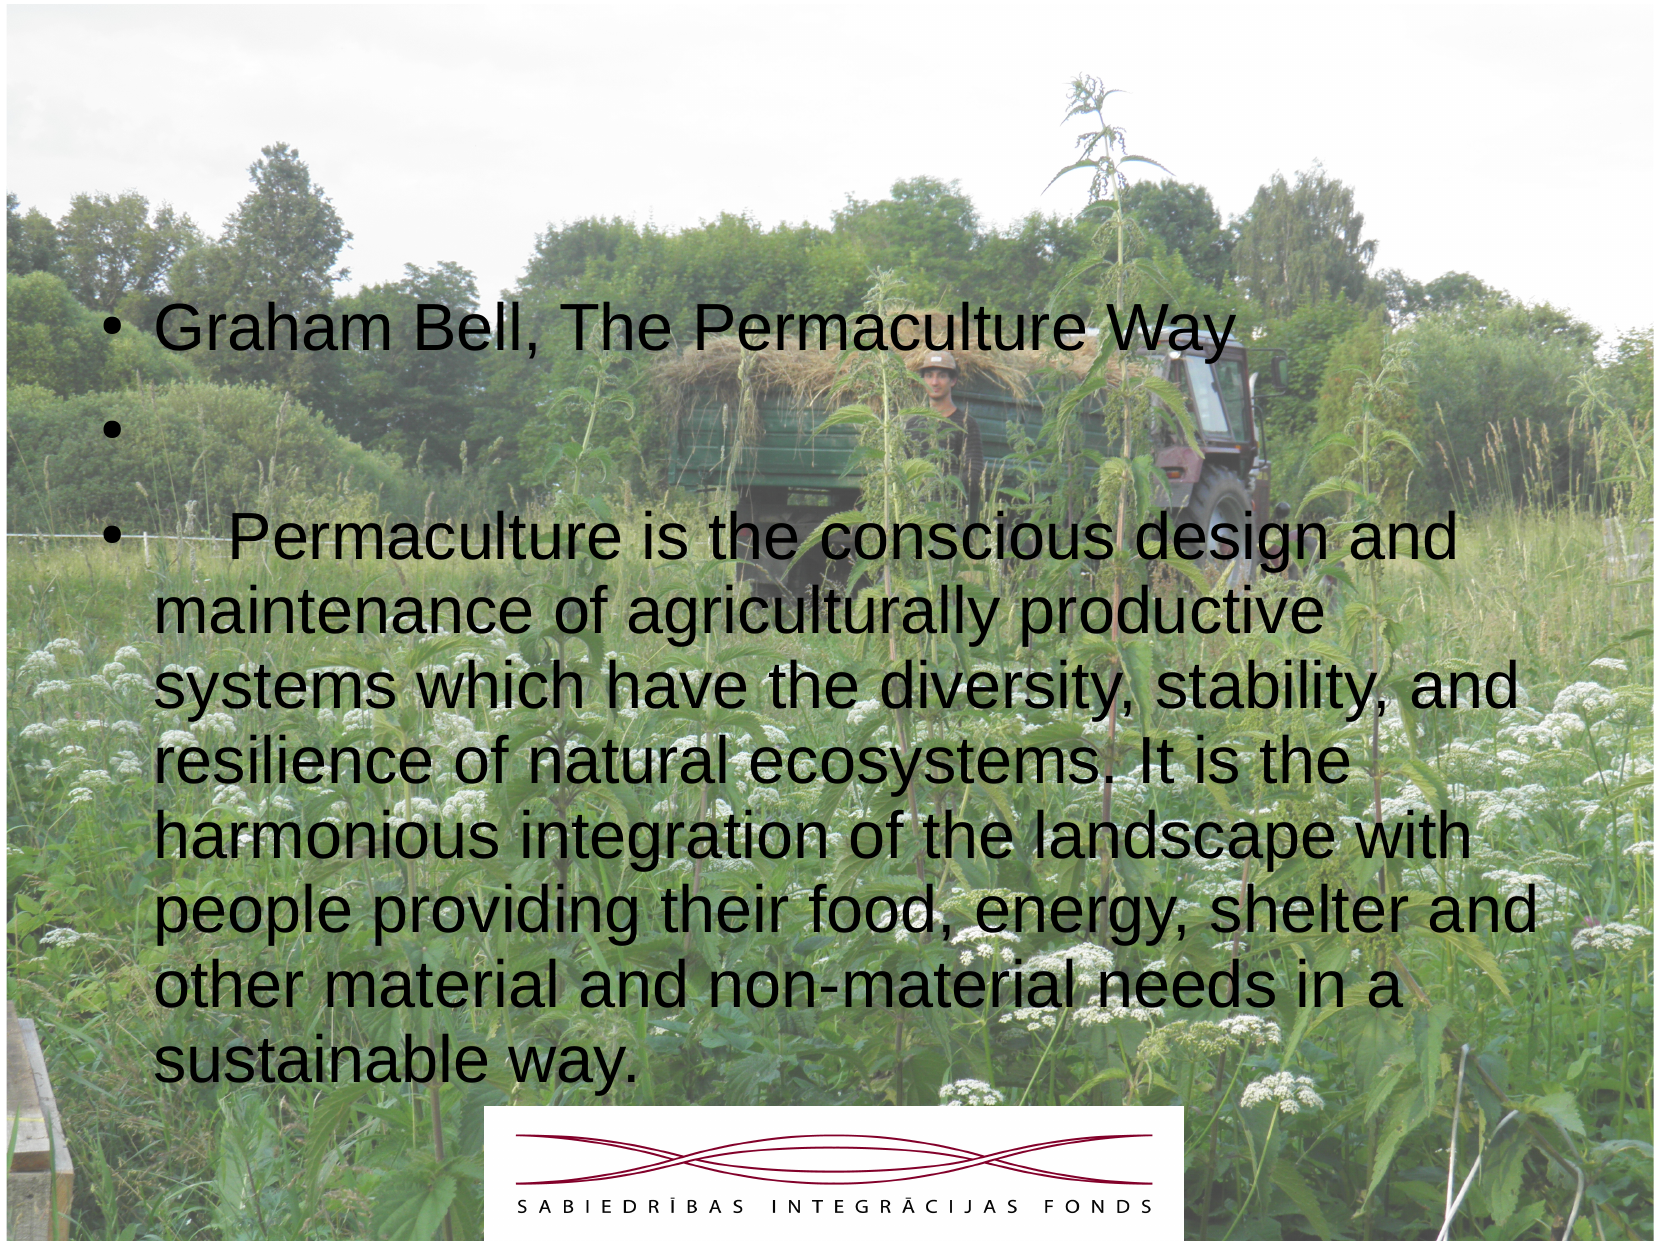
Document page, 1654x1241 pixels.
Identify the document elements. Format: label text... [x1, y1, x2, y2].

list Graham Bell, The Permaculture Way Permaculture is the conscious design and maintenance of agriculturally productive systems which have the diversity, stability, and resilience of natural ecosystems. It is the harmonious integration of the landscape with people providing their food, energy, shelter and other material and non-material needs in a sustainable way. [82, 290, 1571, 1109]
picture [484, 1109, 1184, 1241]
